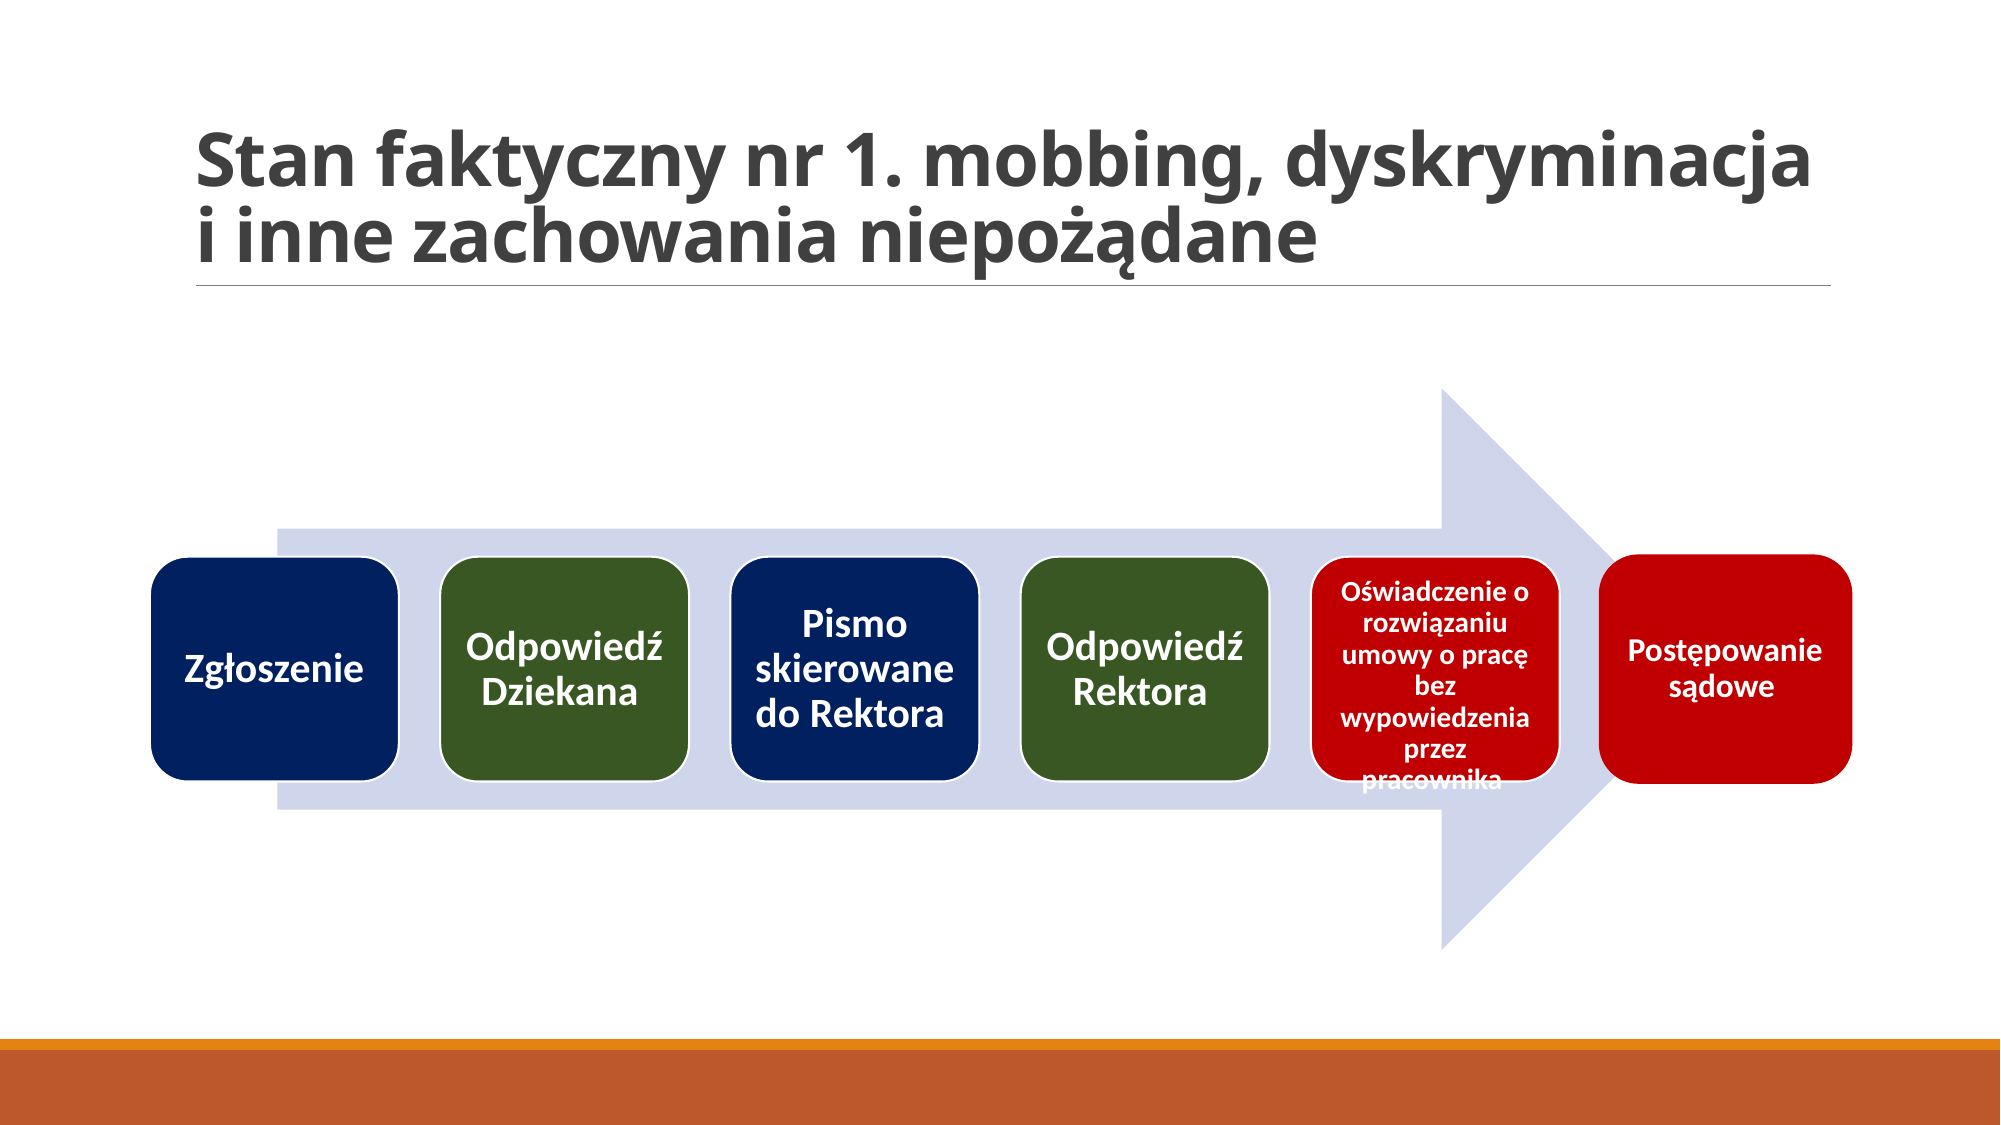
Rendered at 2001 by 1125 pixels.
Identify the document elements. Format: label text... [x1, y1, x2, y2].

text_box Postępowanie sądowe [1601, 556, 1851, 782]
text_box Odpowiedź Dziekana [440, 556, 690, 782]
text_box Pismo skierowane do Rektora [730, 556, 980, 782]
text_box Zgłoszenie [149, 556, 399, 782]
title Stan faktyczny nr 1. mobbing, dyskryminacja i inne zachowania niepożądane [180, 47, 1831, 286]
text_box [277, 388, 1617, 951]
text_box Odpowiedź Rektora [1020, 556, 1270, 782]
text_box Oświadczenie o rozwiązaniu umowy o pracę bez wypowiedzenia przez pracownika [1310, 556, 1560, 782]
